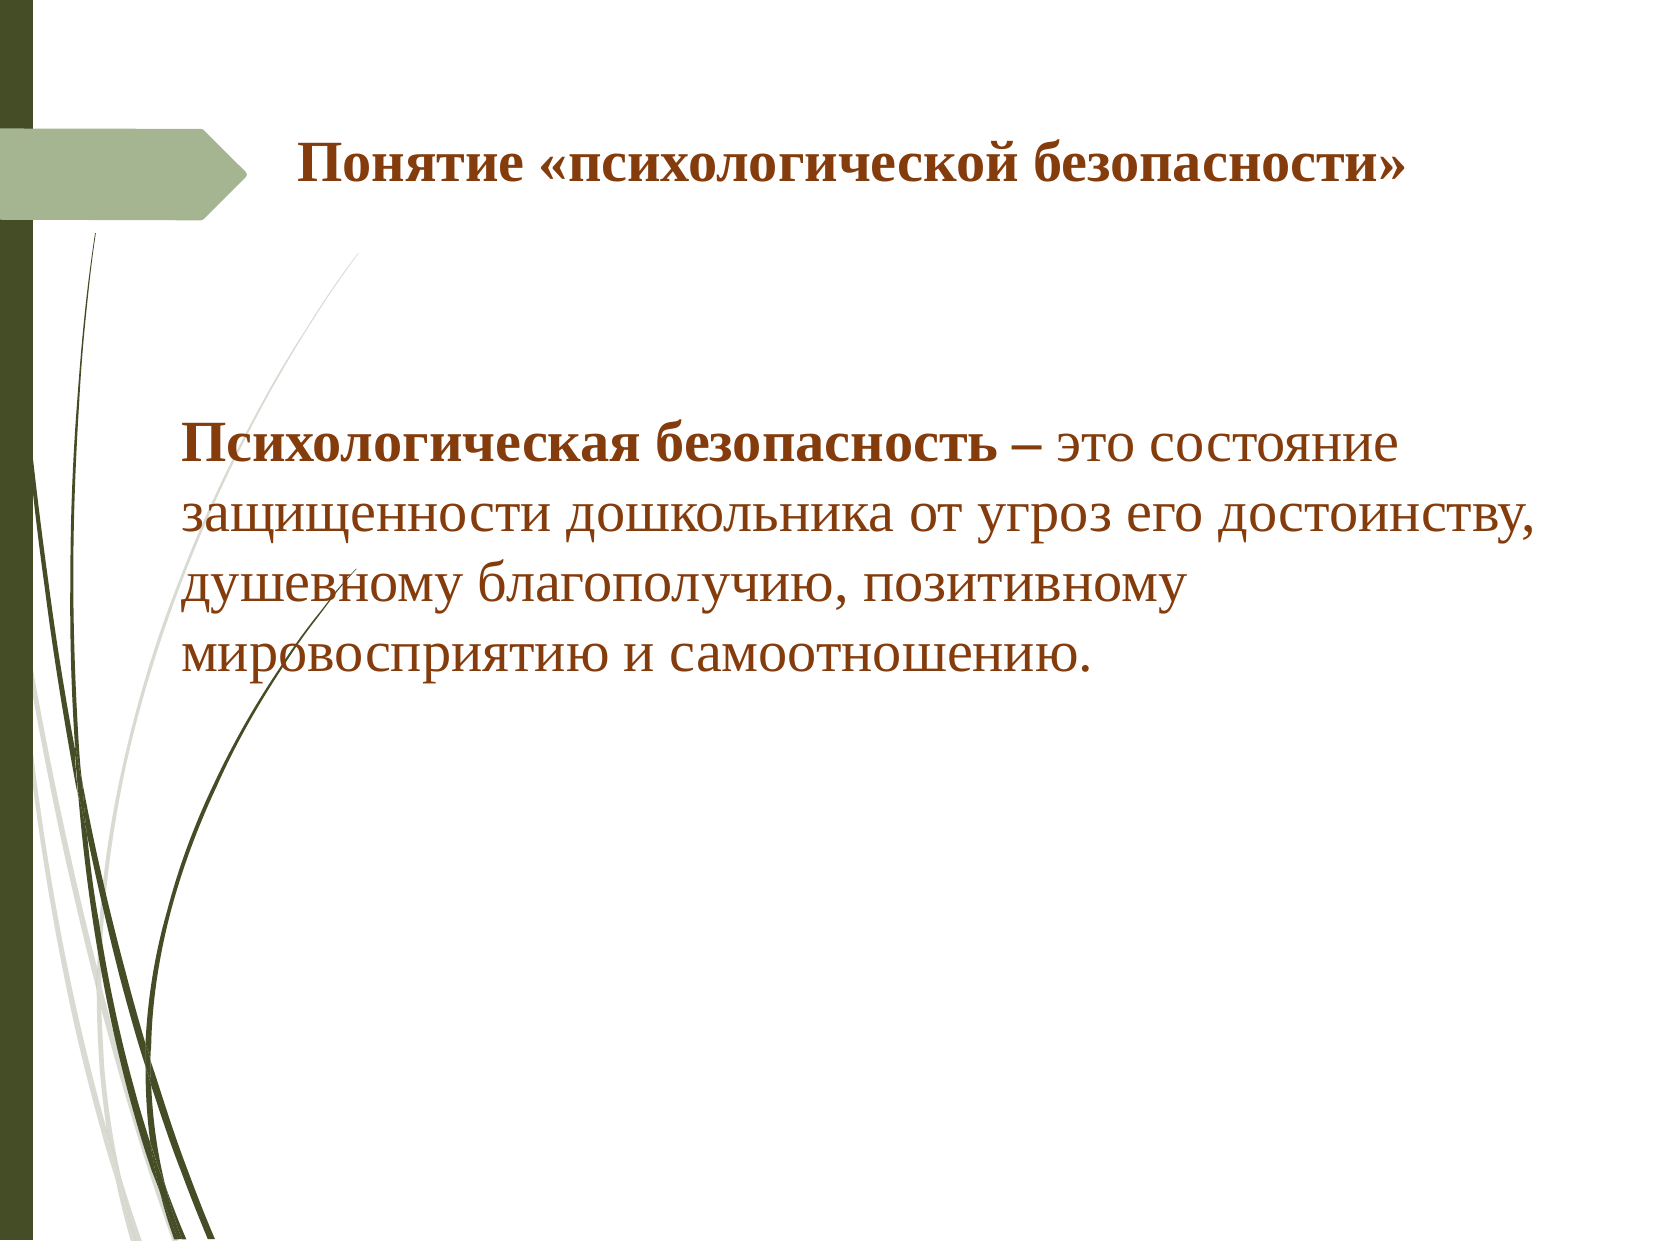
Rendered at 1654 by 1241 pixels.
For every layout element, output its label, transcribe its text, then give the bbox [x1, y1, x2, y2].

title Понятие «психологической безопасности» Психологическая безопасность – это состояние защищенности дошкольника от угроз его достоинству, душевному благополучию, позитивному мировосприятию и самоотношению. [144, 115, 1573, 1132]
